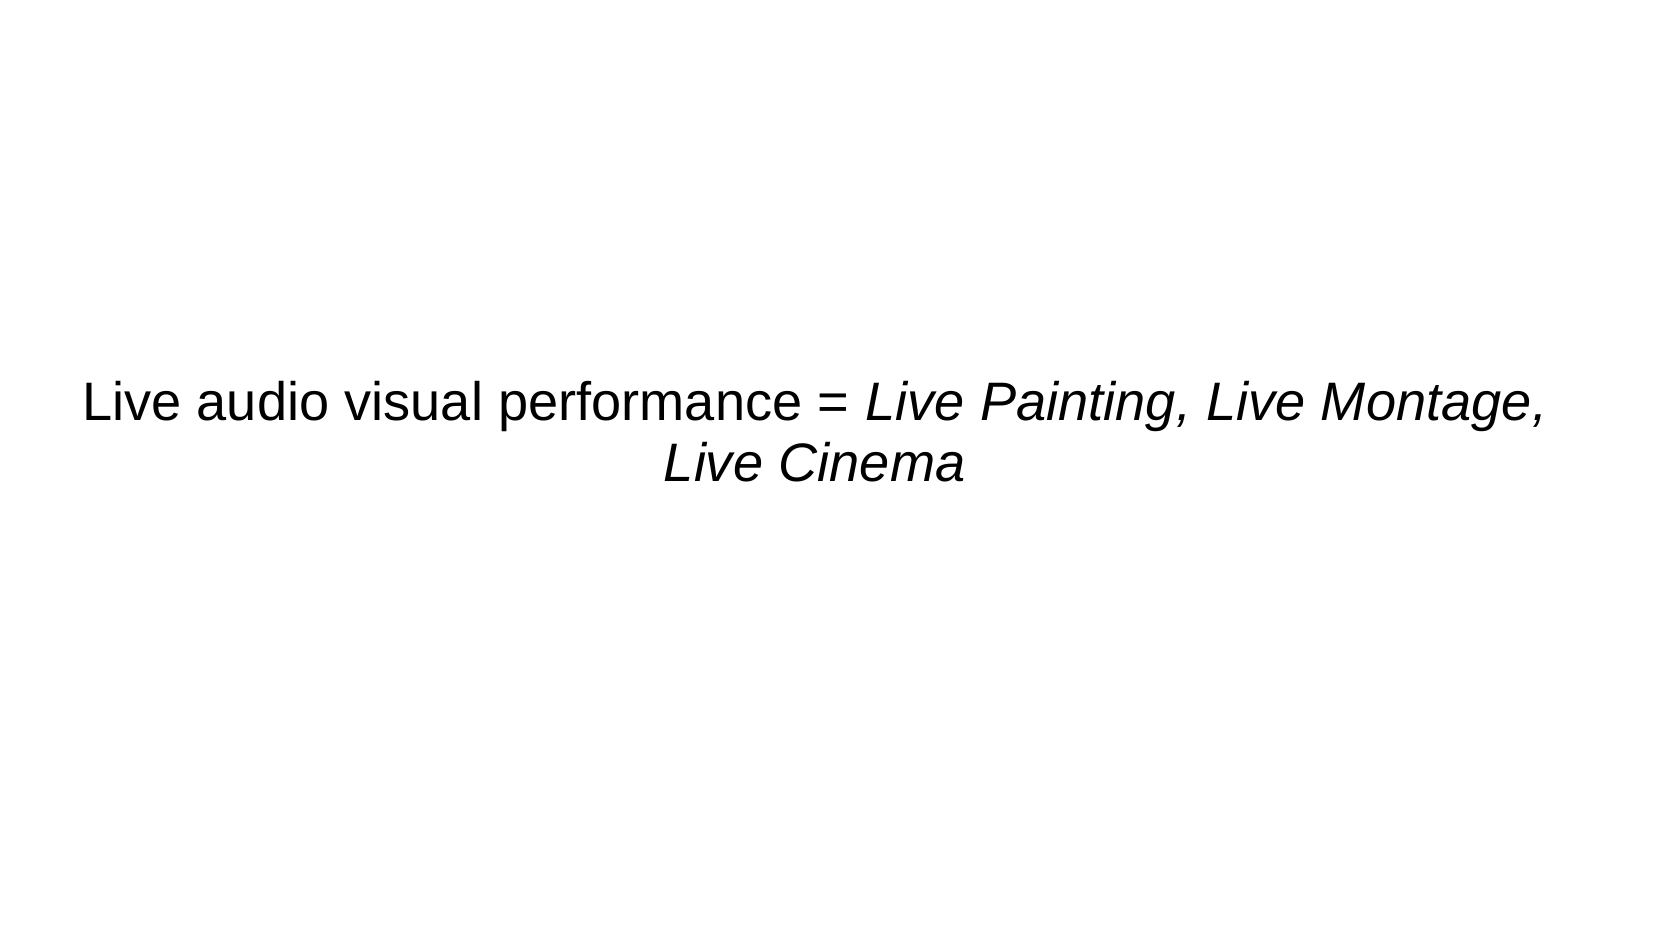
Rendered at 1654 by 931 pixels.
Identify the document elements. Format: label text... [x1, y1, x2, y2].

title Live audio visual performance = Live Painting, Live Montage, Live Cinema [70, 354, 1560, 510]
